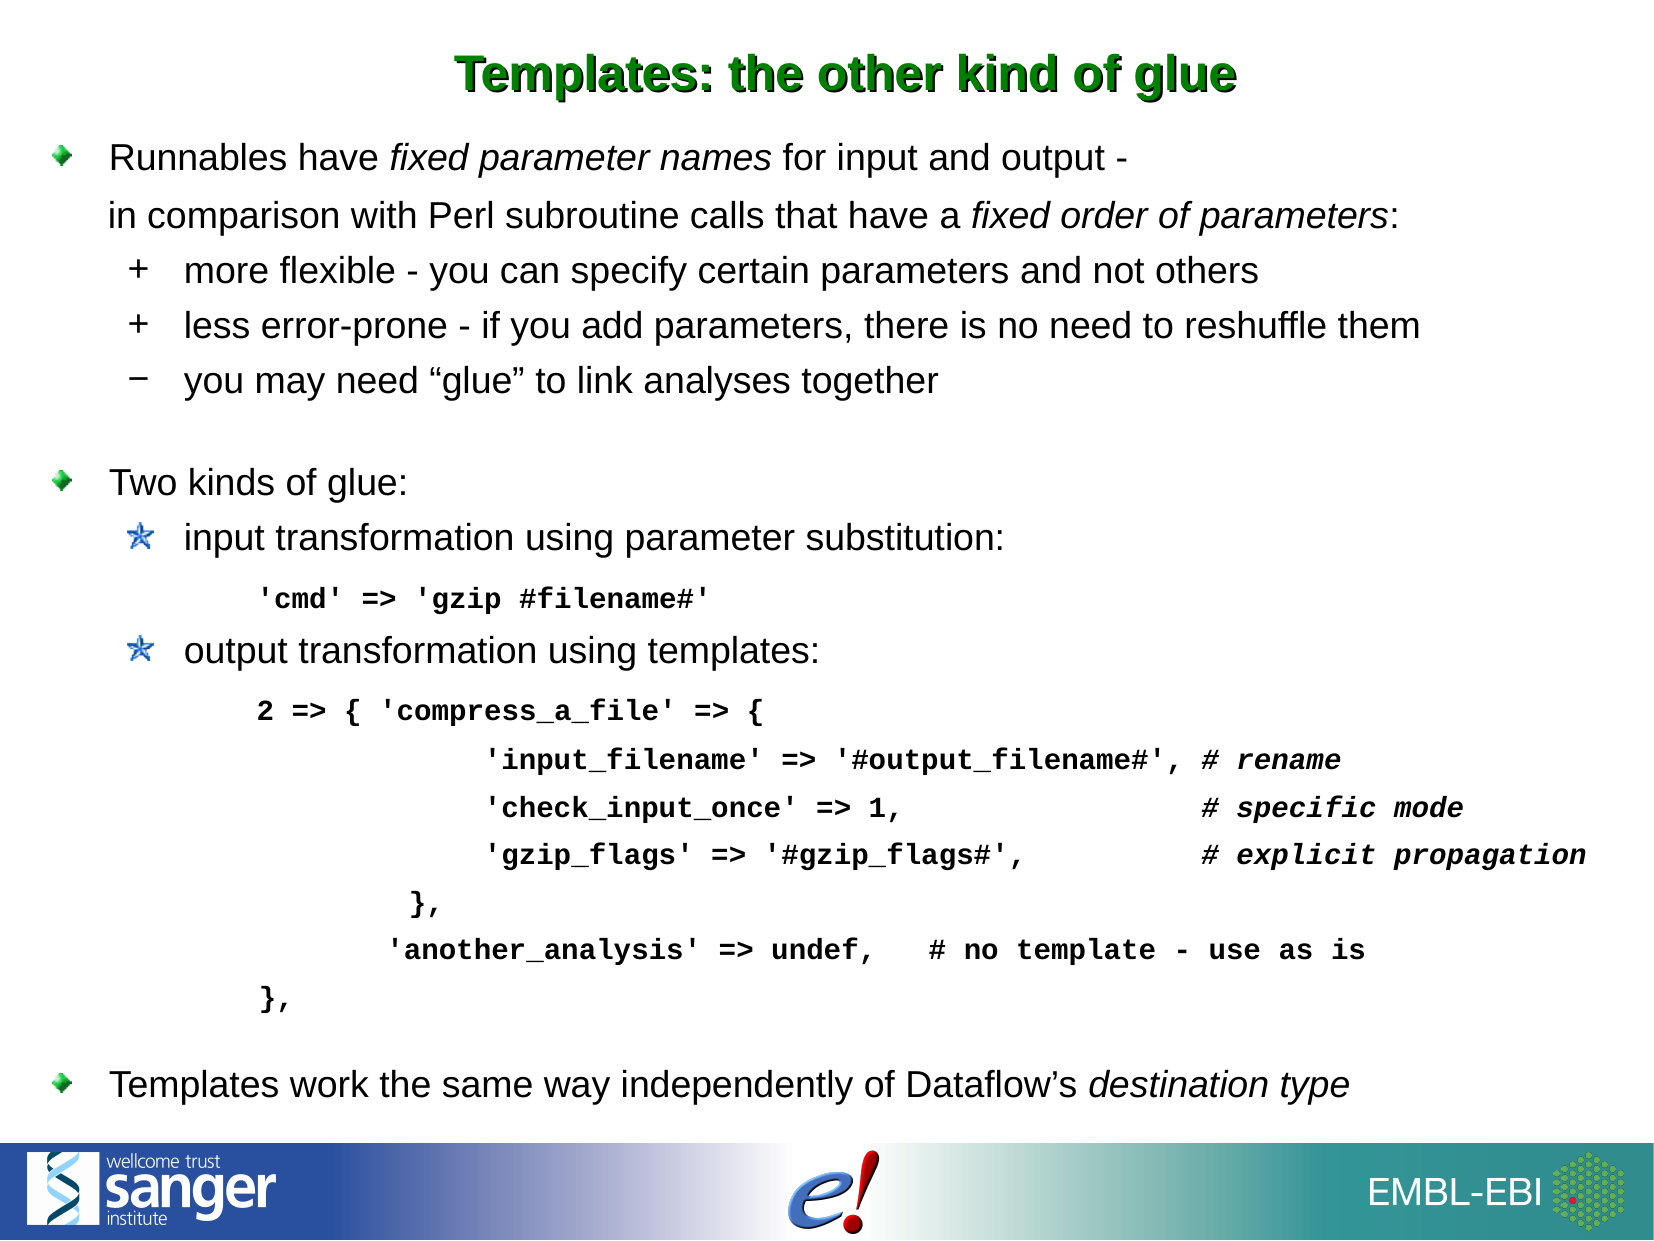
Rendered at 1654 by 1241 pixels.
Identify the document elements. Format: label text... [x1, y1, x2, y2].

title Templates: the other kind of glue [82, 23, 1571, 116]
picture [0, 1143, 1654, 1240]
list Runnables have fixed parameter names for input and output - in comparison with Perl subroutine calls that have a fixed order of parameters: more flexible - you can specify certain parameters and not others less error-prone - if you add parameters, there is no need to reshuffle them you may need “glue” to link analyses together Two kinds of glue: input transformation using parameter substitution: 'cmd' => 'gzip #filename#' output transformation using templates: 2 => { 'compress_a_file' => { 'input_filename' => '#output_filename#', # rename 'check_input_once' => 1, # specific mode 'gzip_flags' => '#gzip_flags#', # explicit propagation }, 'another_analysis' => undef, # no template - use as is }, Templates work the same way independently of Dataflow’s destination type [19, 118, 1625, 1123]
